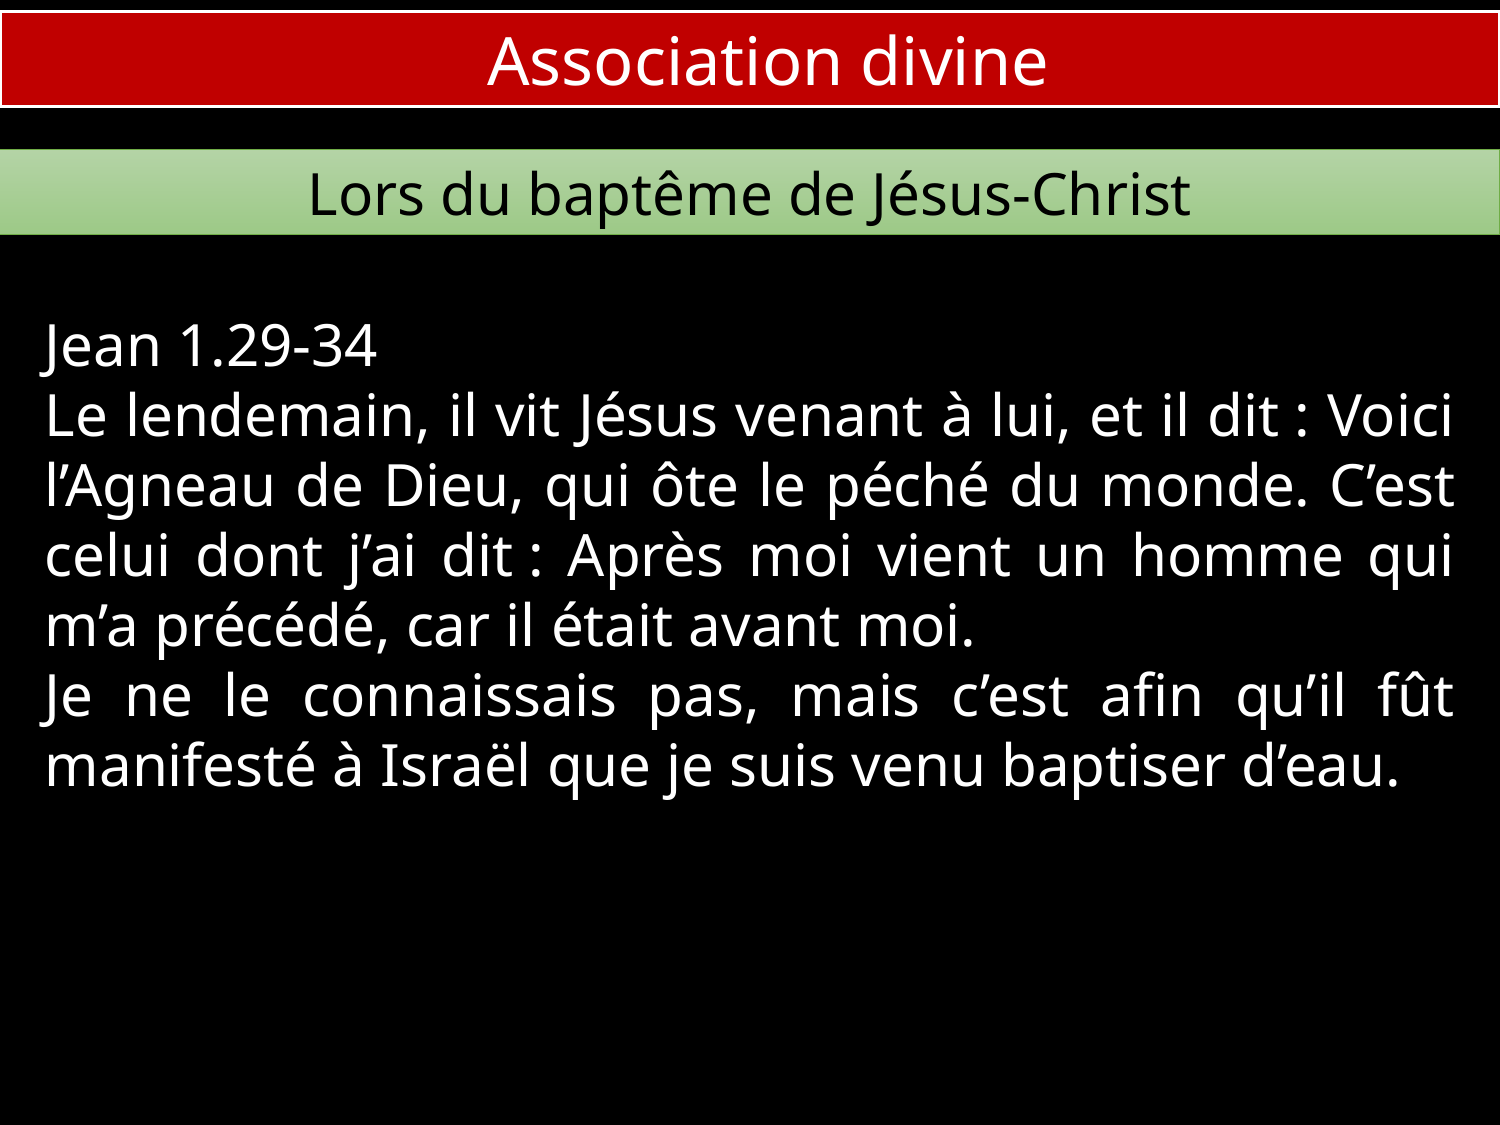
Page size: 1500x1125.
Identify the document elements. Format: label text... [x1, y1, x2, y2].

text_box Association divine [0, 11, 1500, 107]
text_box Lors du baptême de Jésus-Christ [0, 149, 1500, 235]
text_box Jean 1.29-34 Le lendemain, il vit Jésus venant à lui, et il dit : Voici l’Agneau de Dieu, qui ôte le péché du monde. C’est celui dont j’ai dit : Après moi vient un homme qui m’a précédé, car il était avant moi. Je ne le connaissais pas, mais c’est afin qu’il fût manifesté à Israël que je suis venu baptiser d’eau. [30, 300, 1470, 806]
